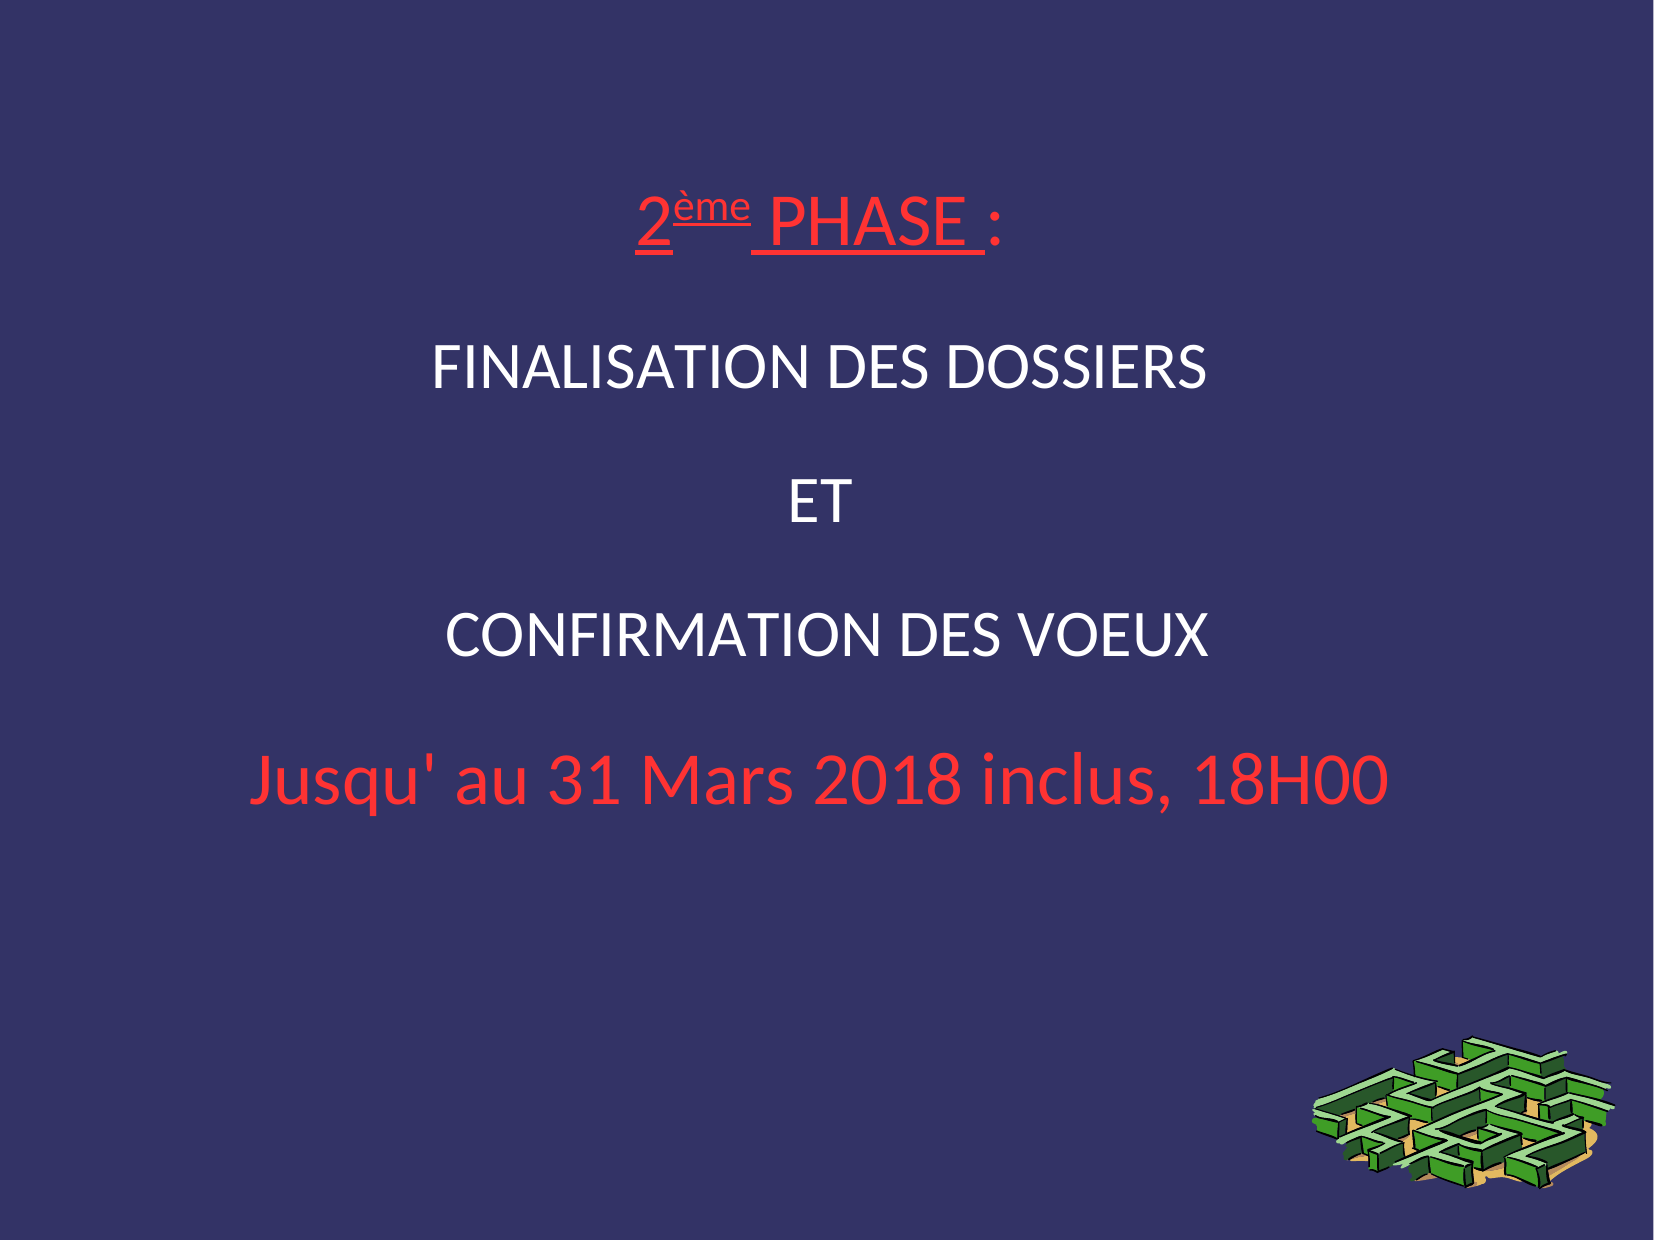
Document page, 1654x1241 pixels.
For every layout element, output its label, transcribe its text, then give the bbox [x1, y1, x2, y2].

text_box 2ème PHASE : FINALISATION DES DOSSIERS ET CONFIRMATION DES VOEUX Jusqu' au 31 Mars 2018 inclus, 18H00 [47, 118, 1594, 893]
